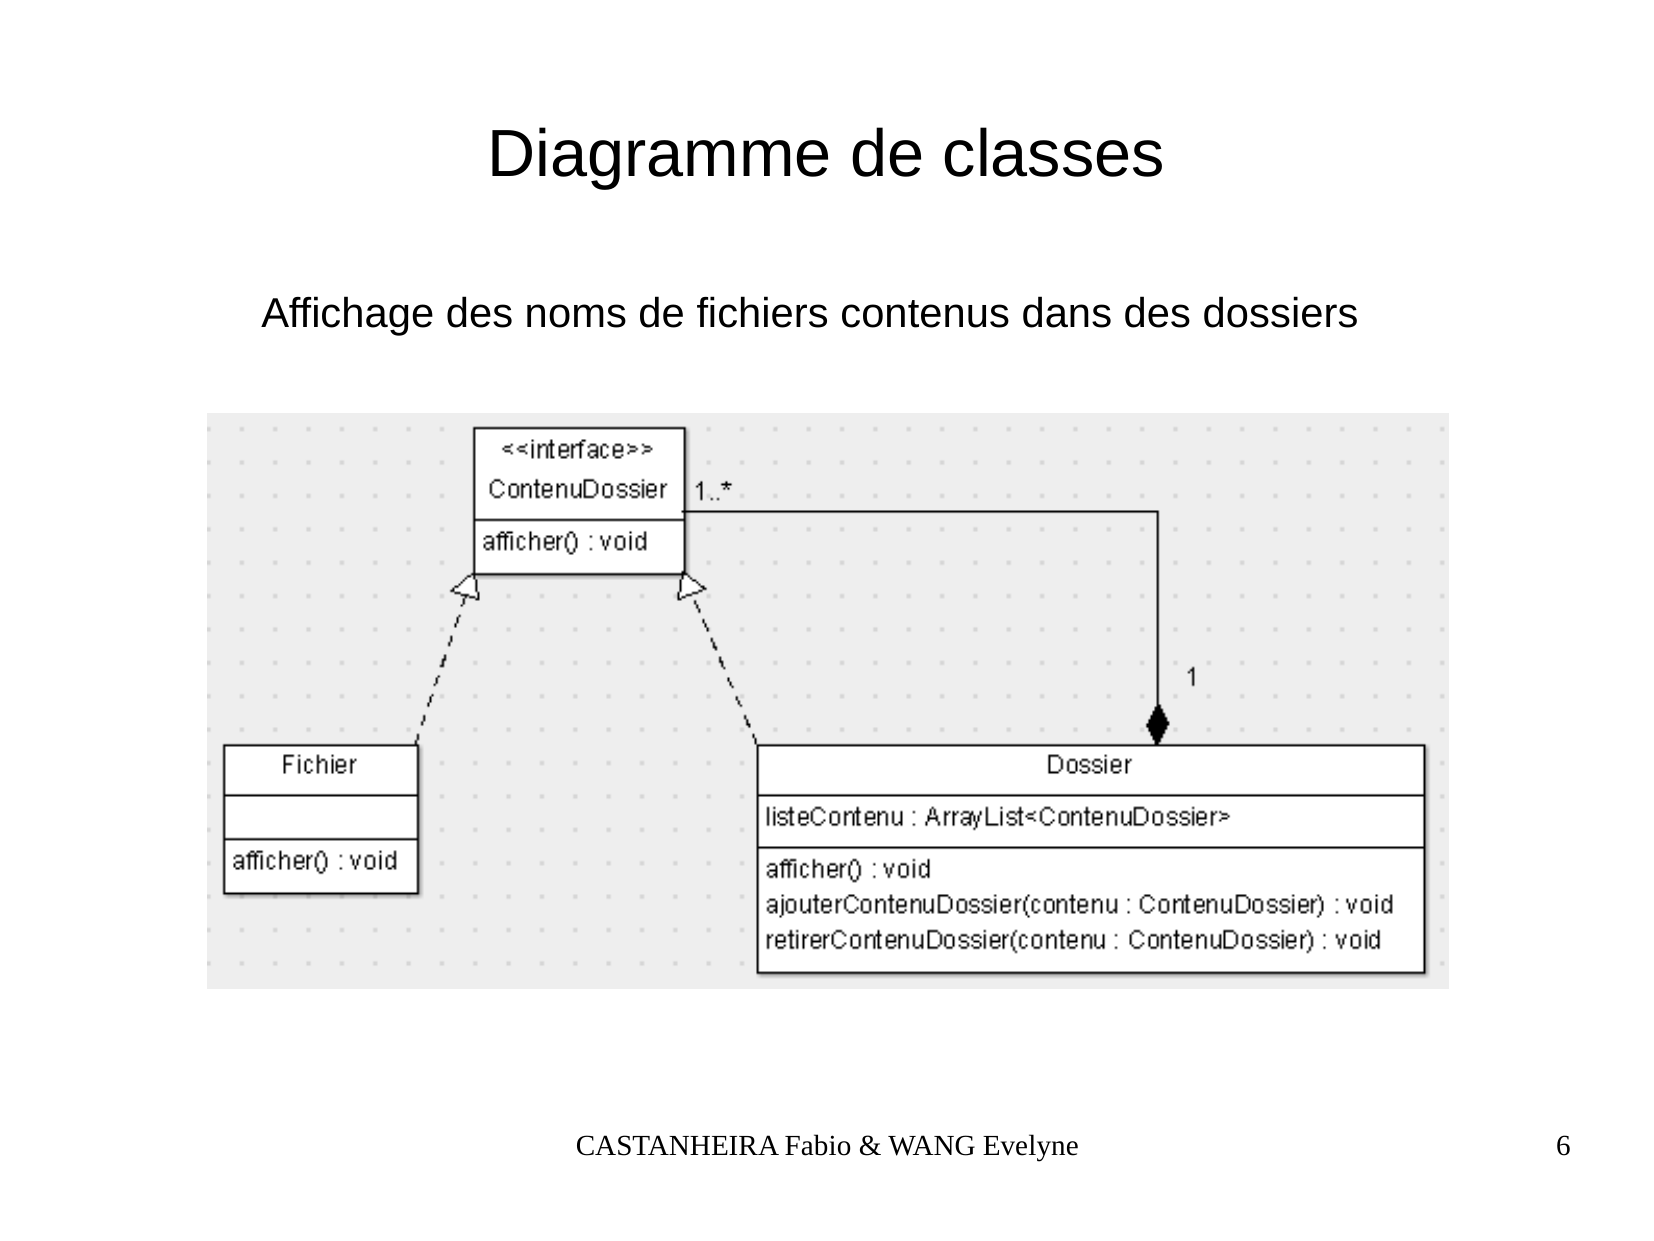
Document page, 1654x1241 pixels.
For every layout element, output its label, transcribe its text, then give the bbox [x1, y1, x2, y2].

picture [207, 413, 1449, 989]
list Affichage des noms de fichiers contenus dans des dossiers [82, 290, 1538, 1010]
title Diagramme de classes [82, 49, 1571, 257]
